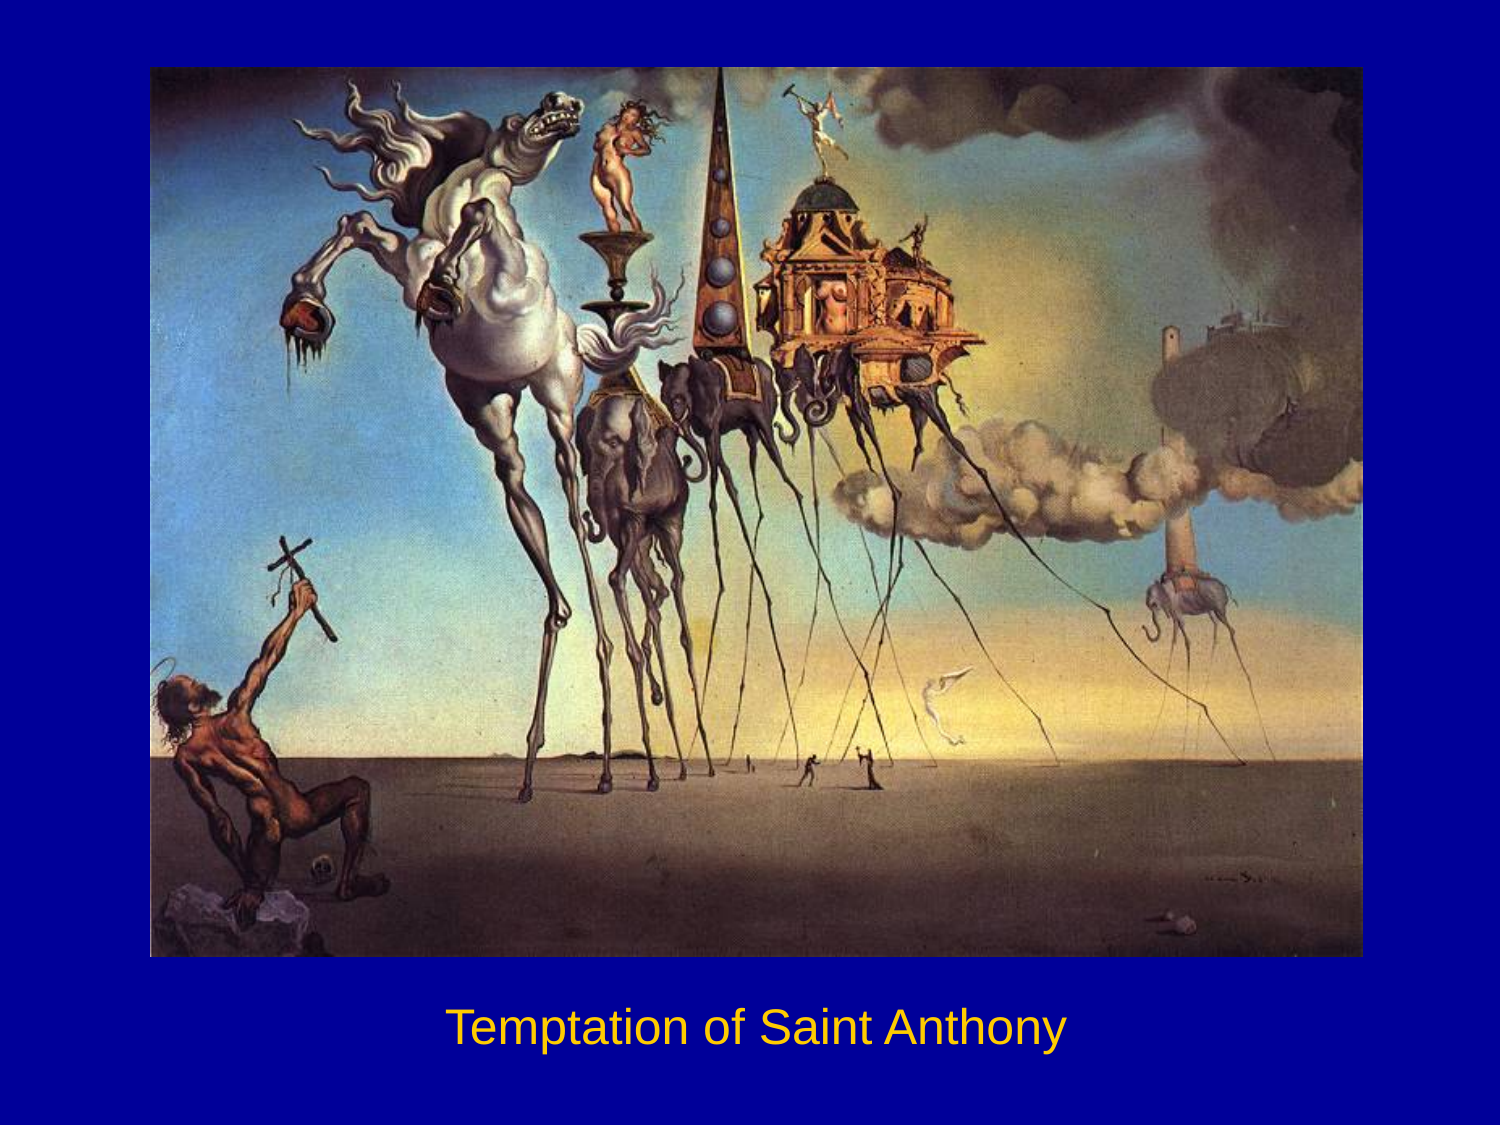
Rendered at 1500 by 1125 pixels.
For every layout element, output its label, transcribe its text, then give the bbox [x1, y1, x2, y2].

text_box Temptation of Saint Anthony [149, 987, 1363, 1063]
picture [150, 67, 1363, 957]
